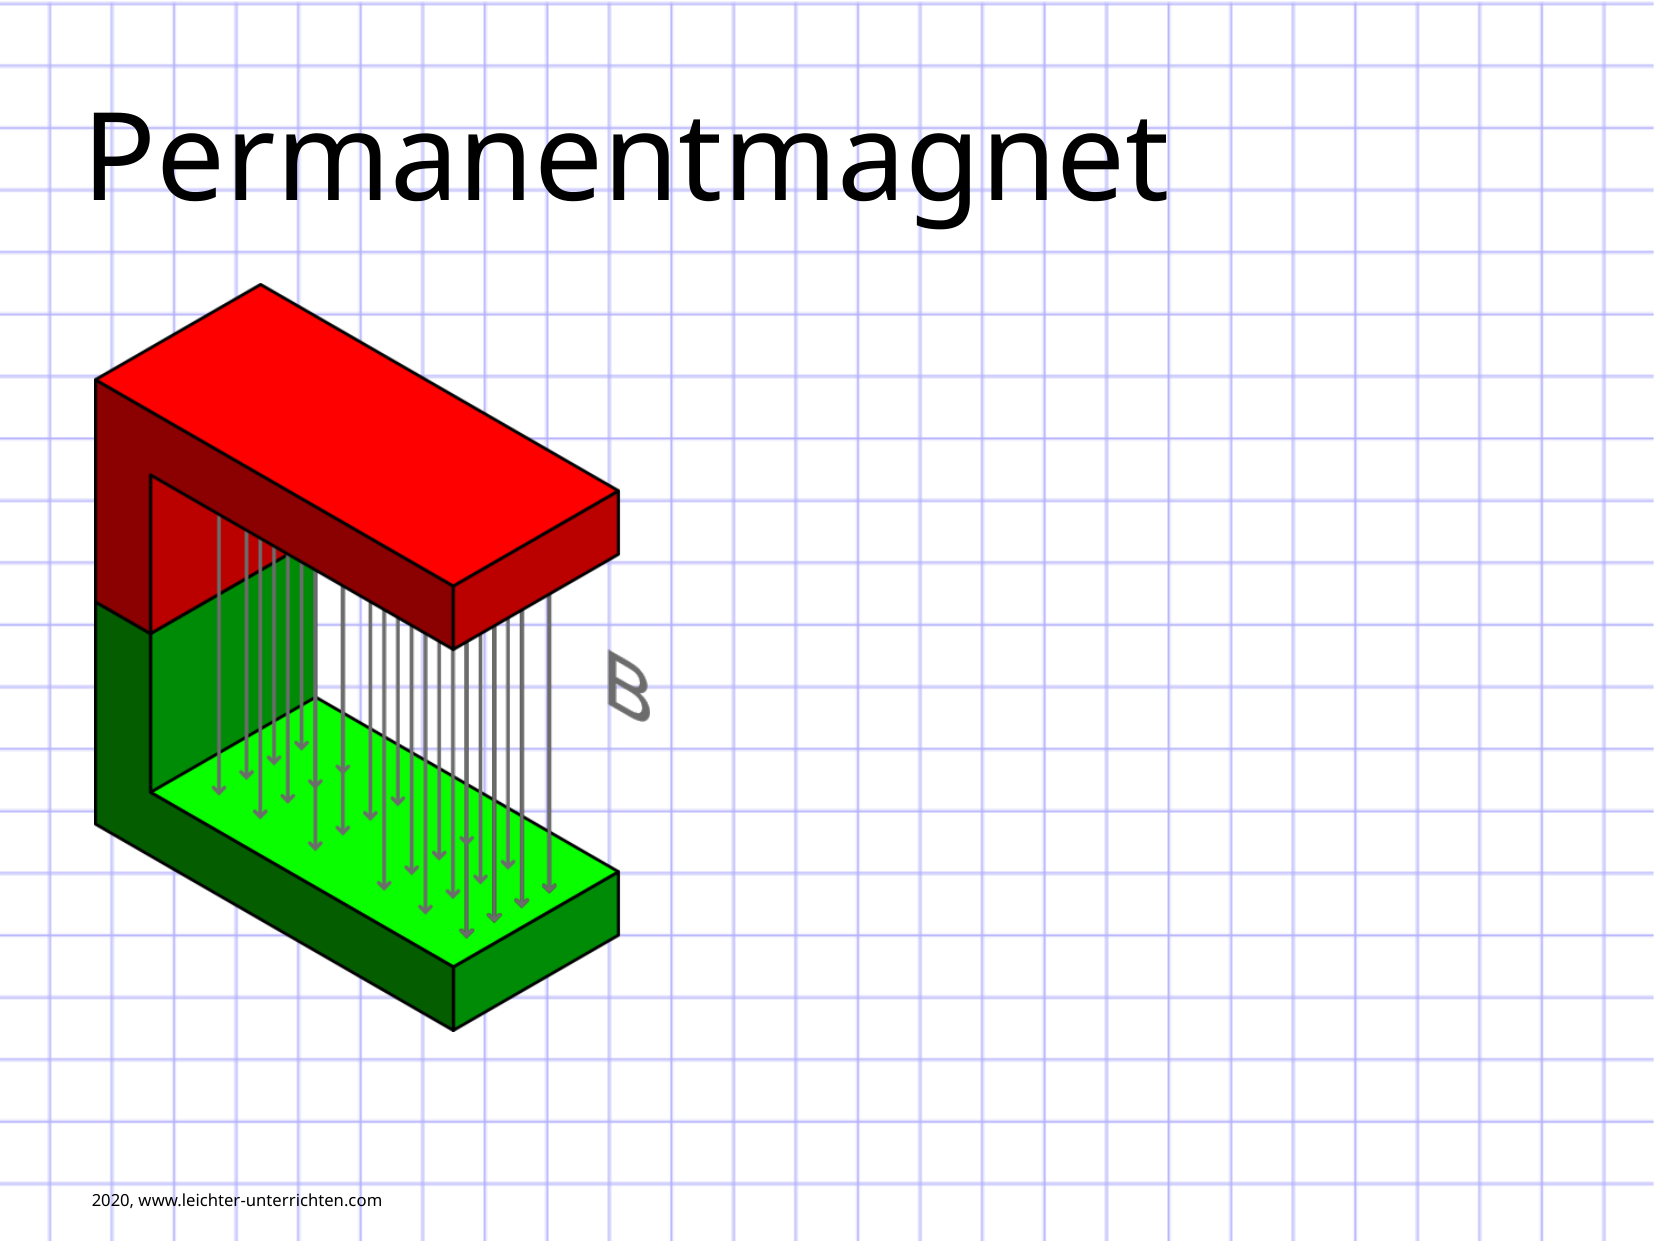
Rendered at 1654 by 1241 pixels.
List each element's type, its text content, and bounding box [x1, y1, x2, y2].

title Permanentmagnet [82, 49, 1571, 257]
picture [0, 0, 1654, 1241]
